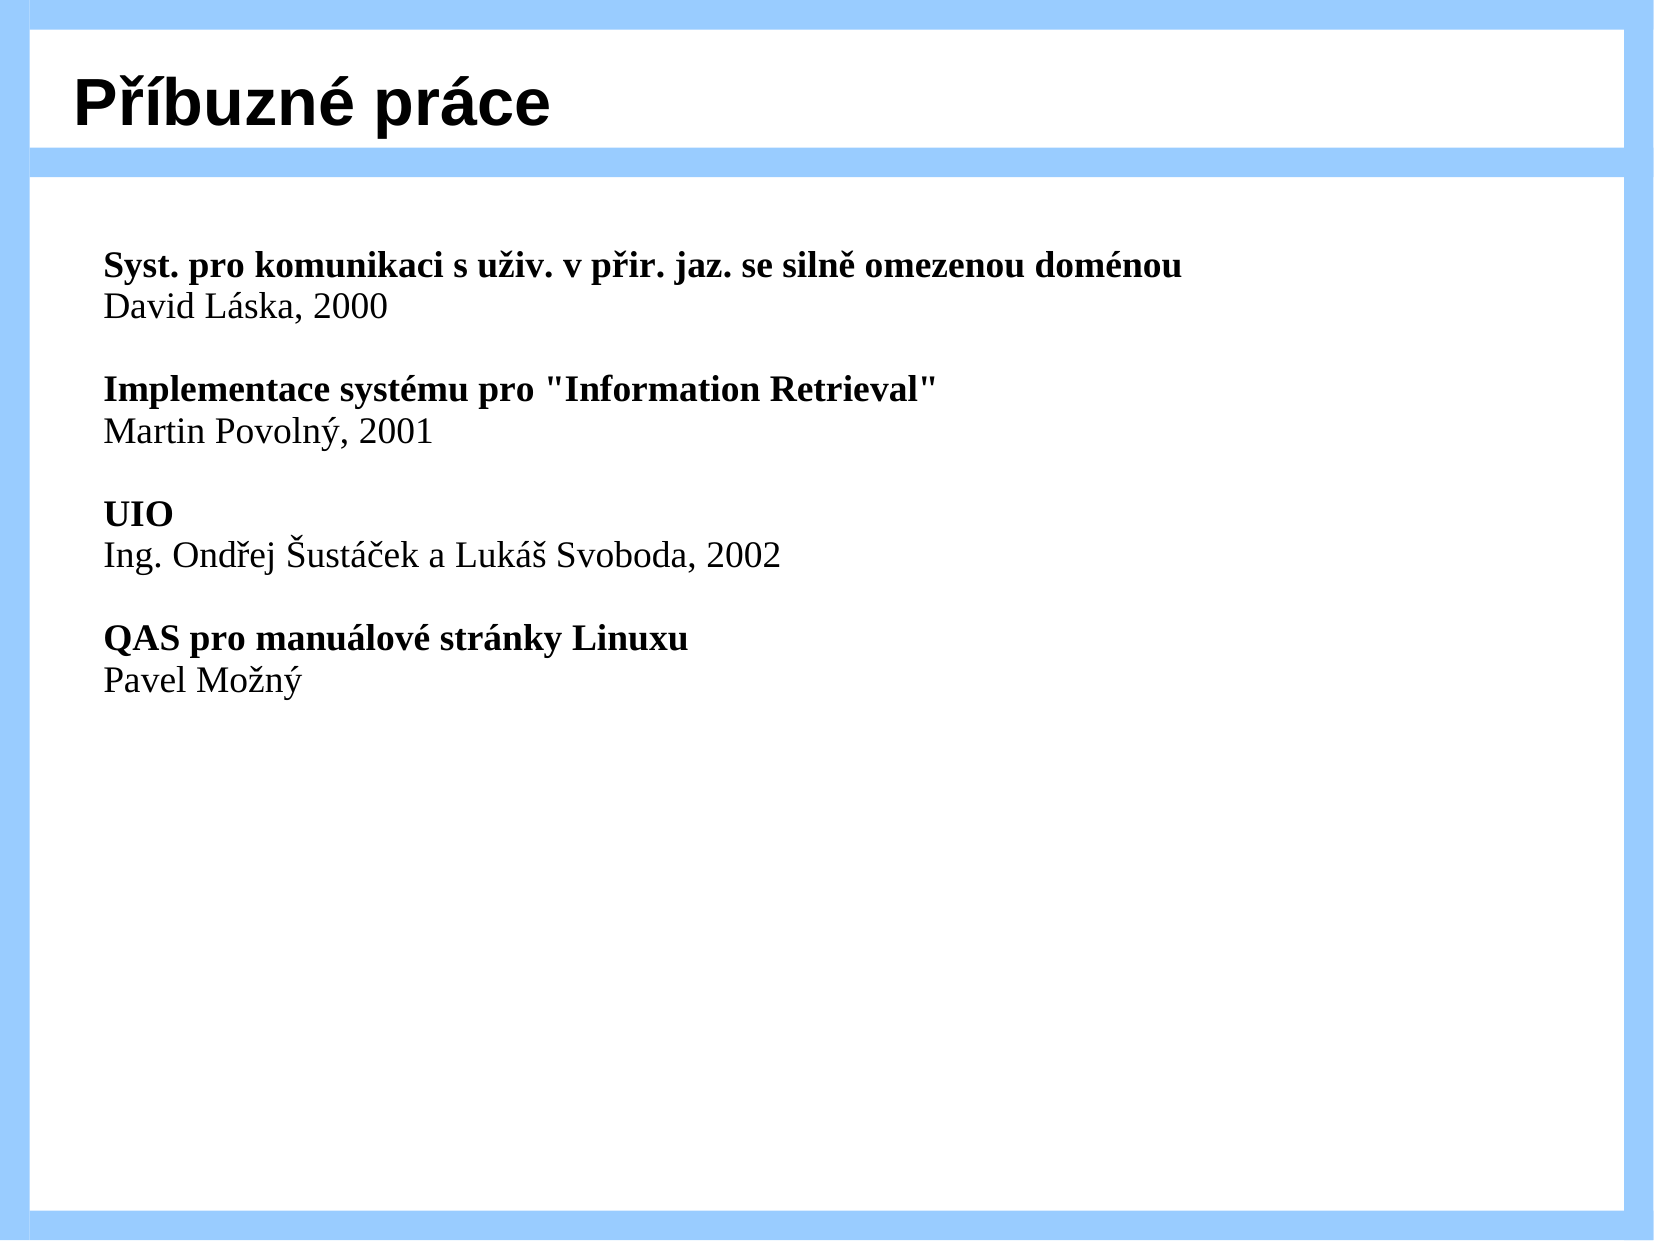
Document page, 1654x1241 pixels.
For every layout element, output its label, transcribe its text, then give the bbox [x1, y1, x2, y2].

text_box Syst. pro komunikaci s uživ. v přir. jaz. se silně omezenou doménou David Láska, 2000 Implementace systému pro "Information Retrieval" Martin Povolný, 2001 UIO Ing. Ondřej Šustáček a Lukáš Svoboda, 2002 QAS pro manuálové stránky Linuxu Pavel Možný [88, 236, 1565, 963]
text_box Příbuzné práce [59, 58, 1595, 148]
